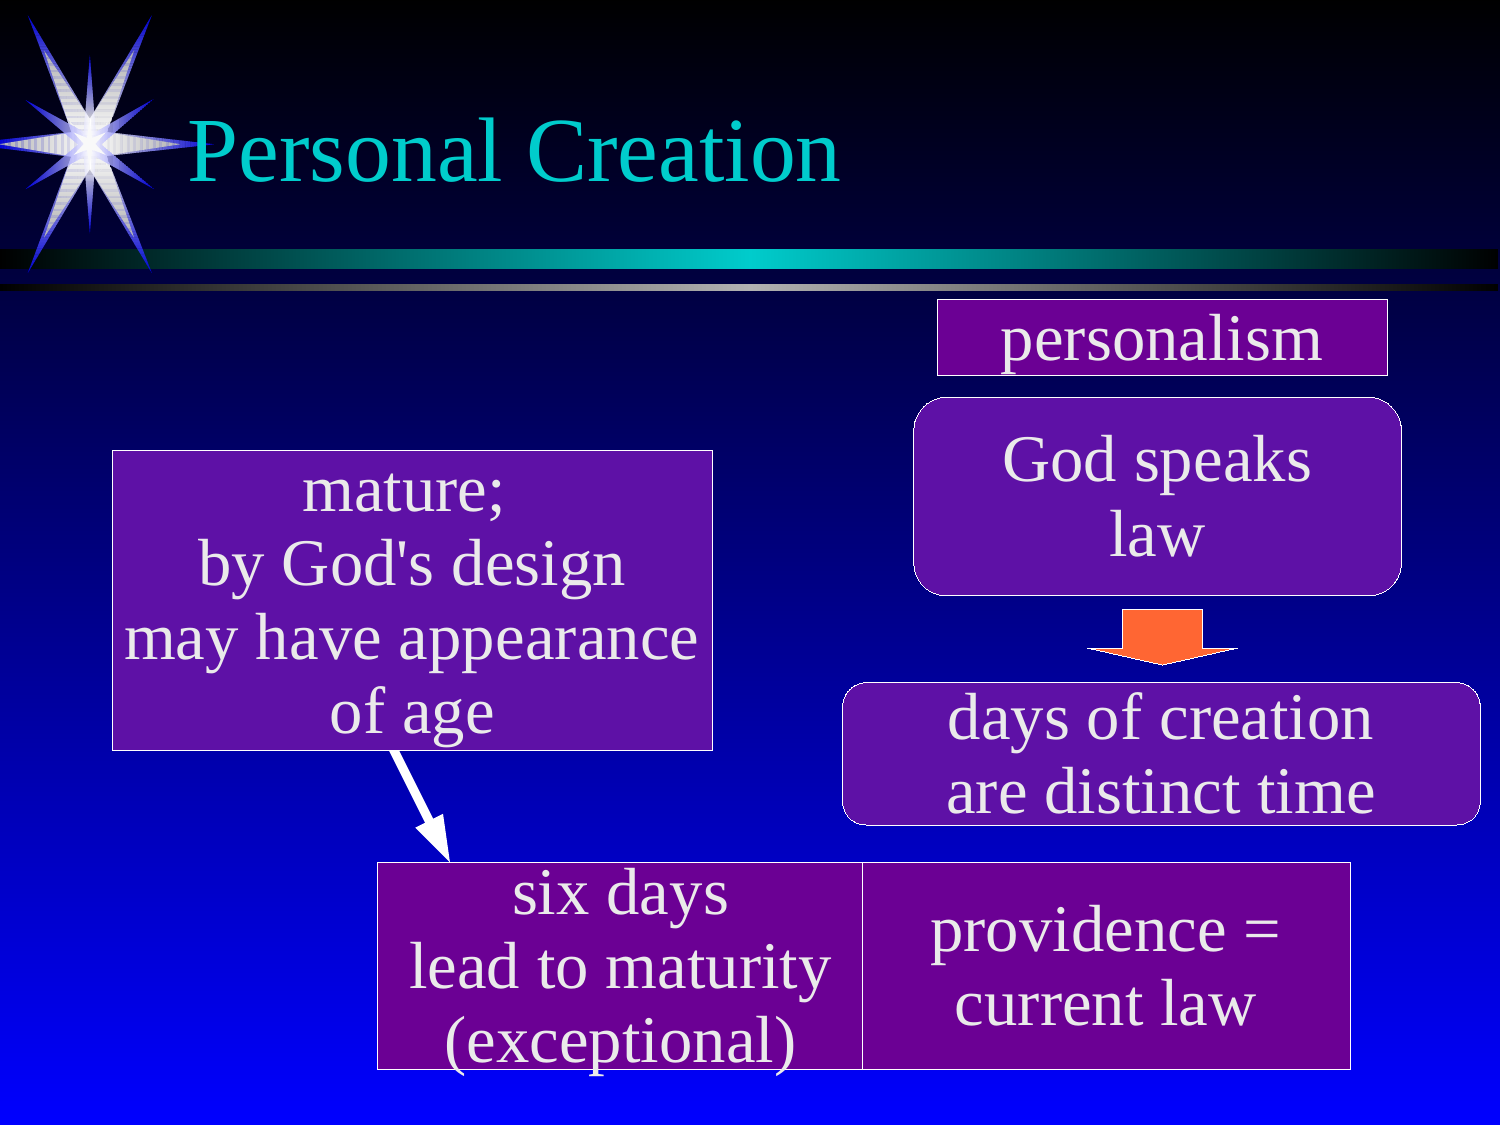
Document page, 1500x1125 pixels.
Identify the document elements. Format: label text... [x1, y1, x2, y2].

text_box personalism [937, 299, 1388, 376]
text_box [1087, 609, 1238, 666]
text_box God speaks law [913, 397, 1402, 596]
text_box six days lead to maturity (exceptional) [377, 862, 862, 1070]
text_box providence = current law [862, 862, 1351, 1070]
title Personal Creation [187, 56, 1463, 244]
text_box days of creation are distinct time [842, 682, 1481, 826]
text_box mature; by God's design may have appearance of age [112, 450, 713, 751]
